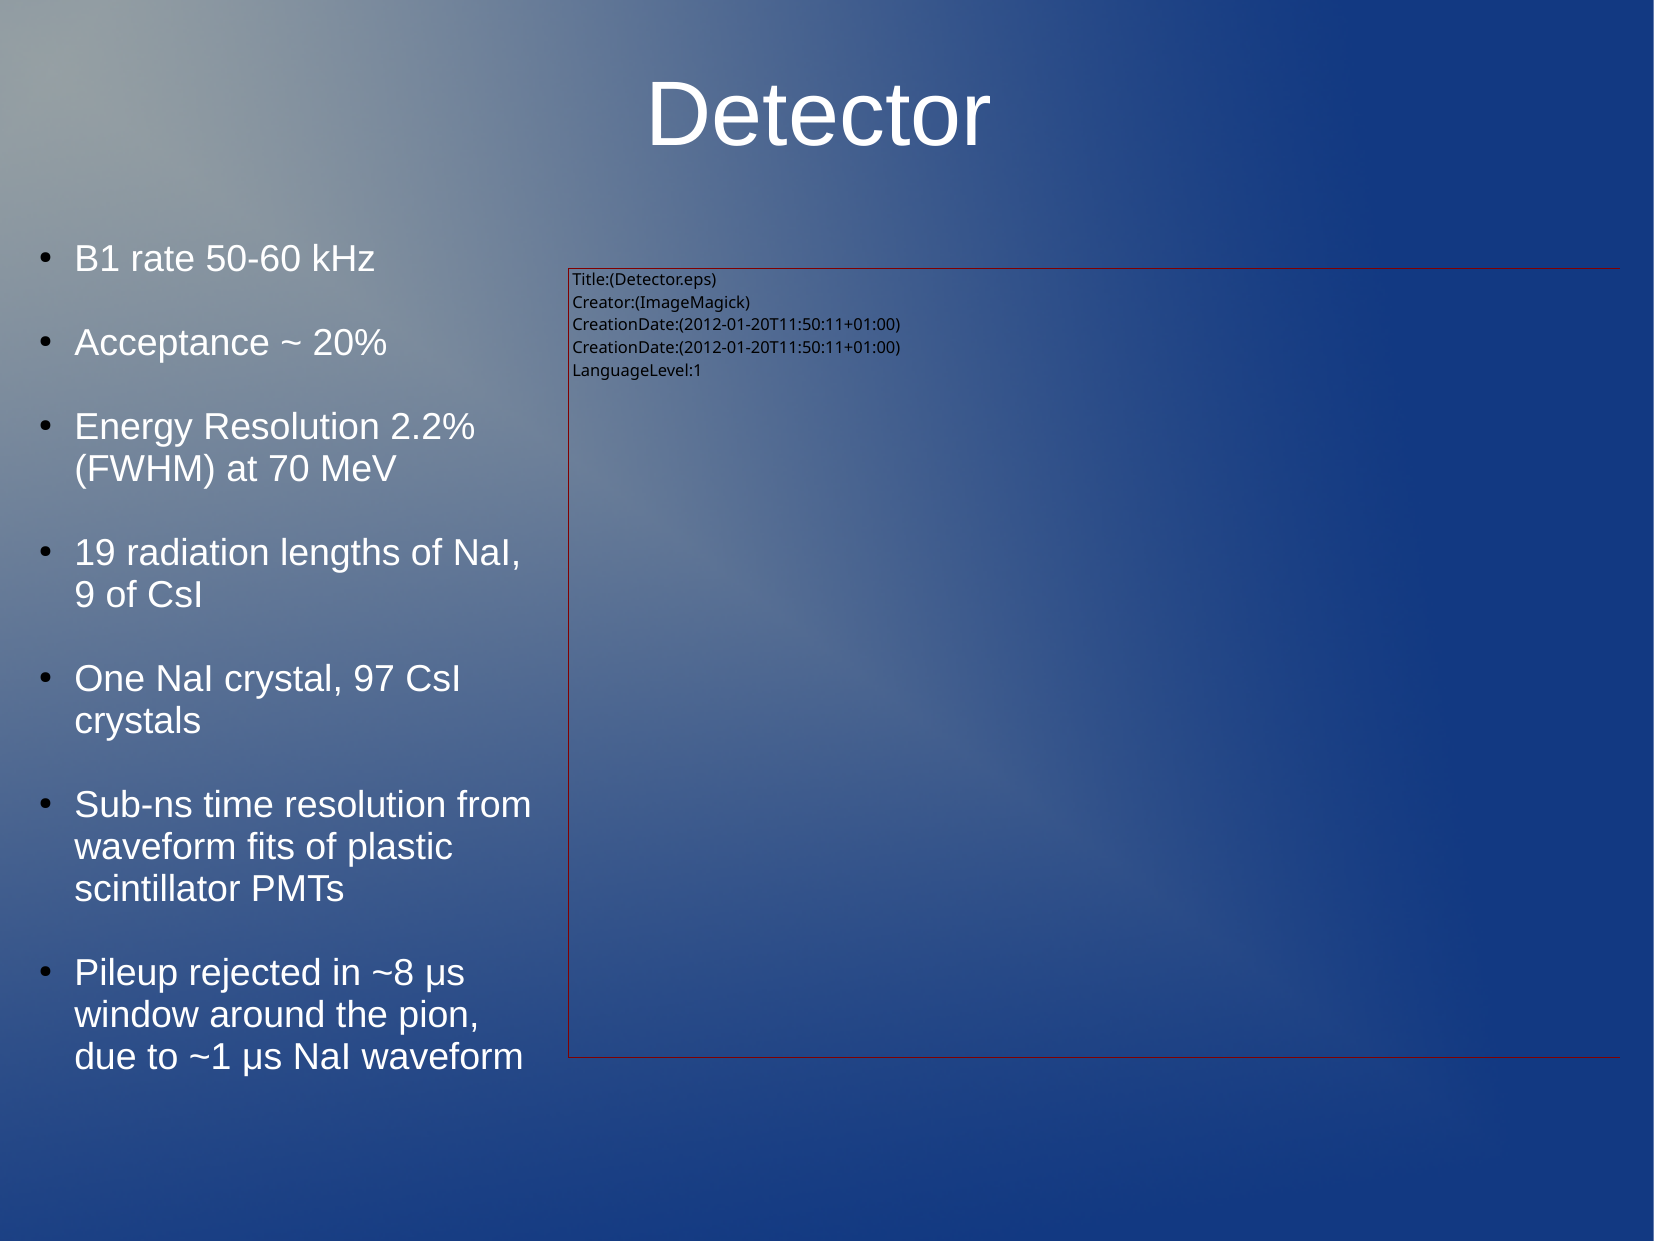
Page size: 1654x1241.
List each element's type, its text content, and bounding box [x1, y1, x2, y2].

picture [0, 0, 1654, 1241]
text_box B1 rate 50-60 kHz Acceptance ~ 20% Energy Resolution 2.2% (FWHM) at 70 MeV 19 radiation lengths of NaI, 9 of CsI One NaI crystal, 97 CsI crystals Sub-ns time resolution from waveform fits of plastic scintillator PMTs Pileup rejected in ~8 μs window around the pion, due to ~1 μs NaI waveform [0, 188, 552, 1127]
title Detector [75, 17, 1564, 211]
